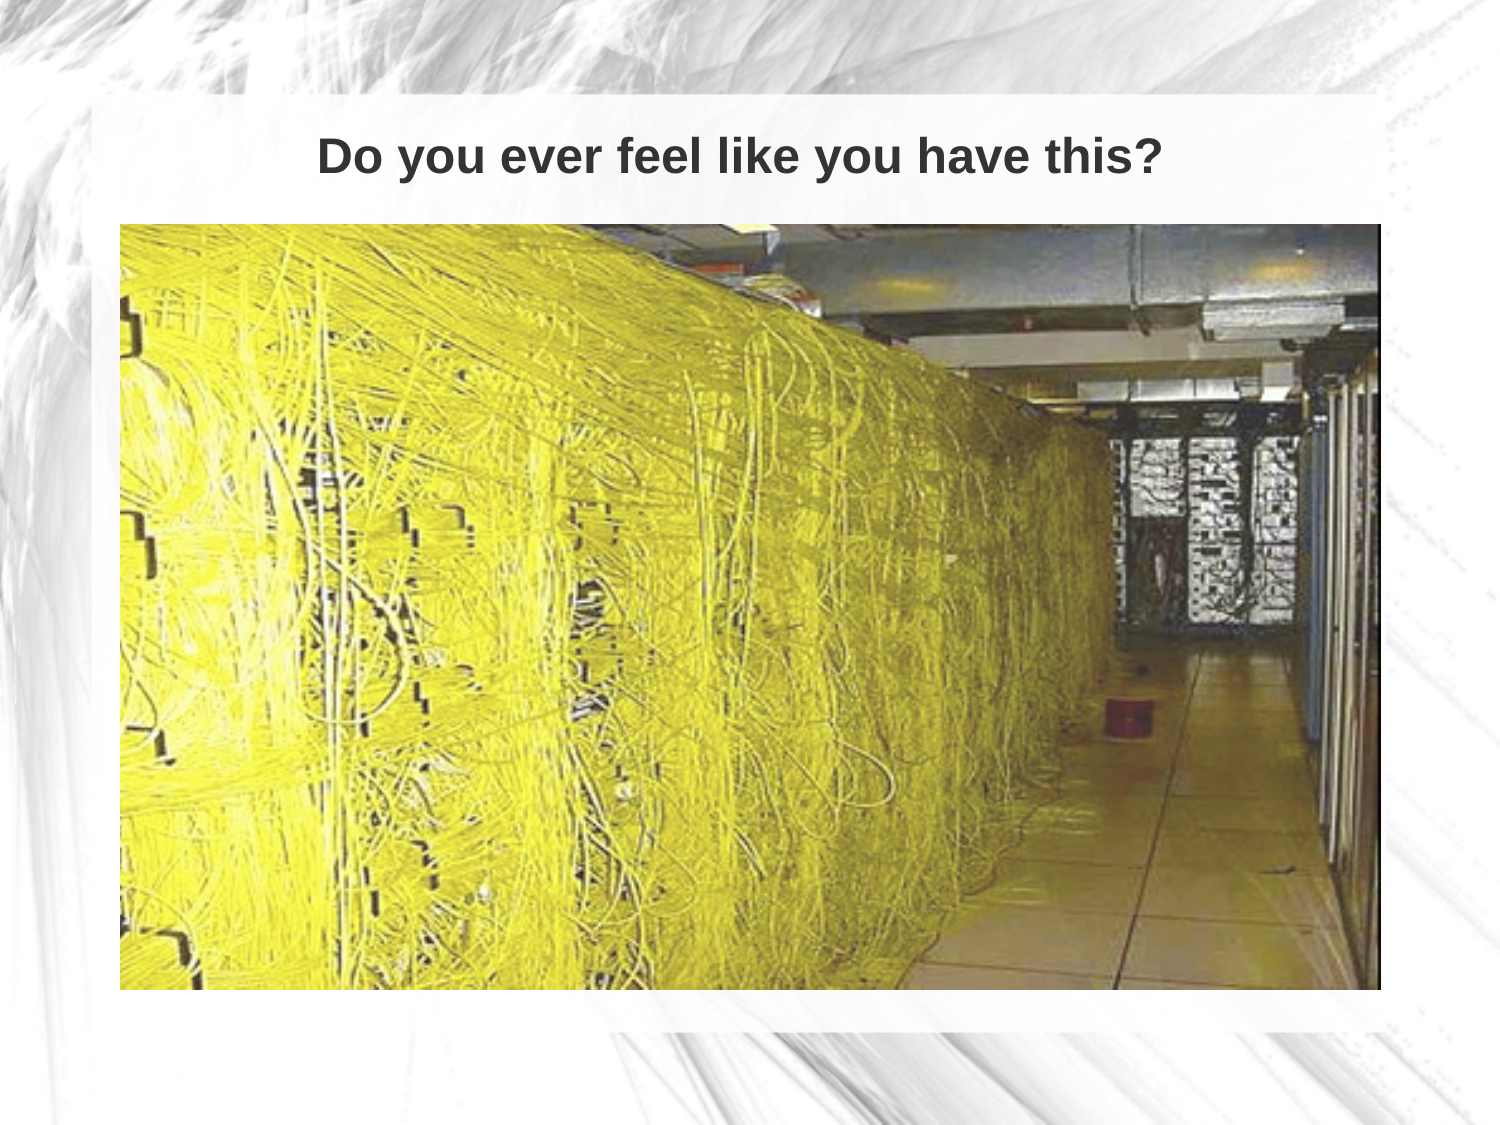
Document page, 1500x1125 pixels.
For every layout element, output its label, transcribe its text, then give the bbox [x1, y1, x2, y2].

title Do you ever feel like you have this? [61, 108, 1396, 211]
picture [0, 0, 1500, 1125]
